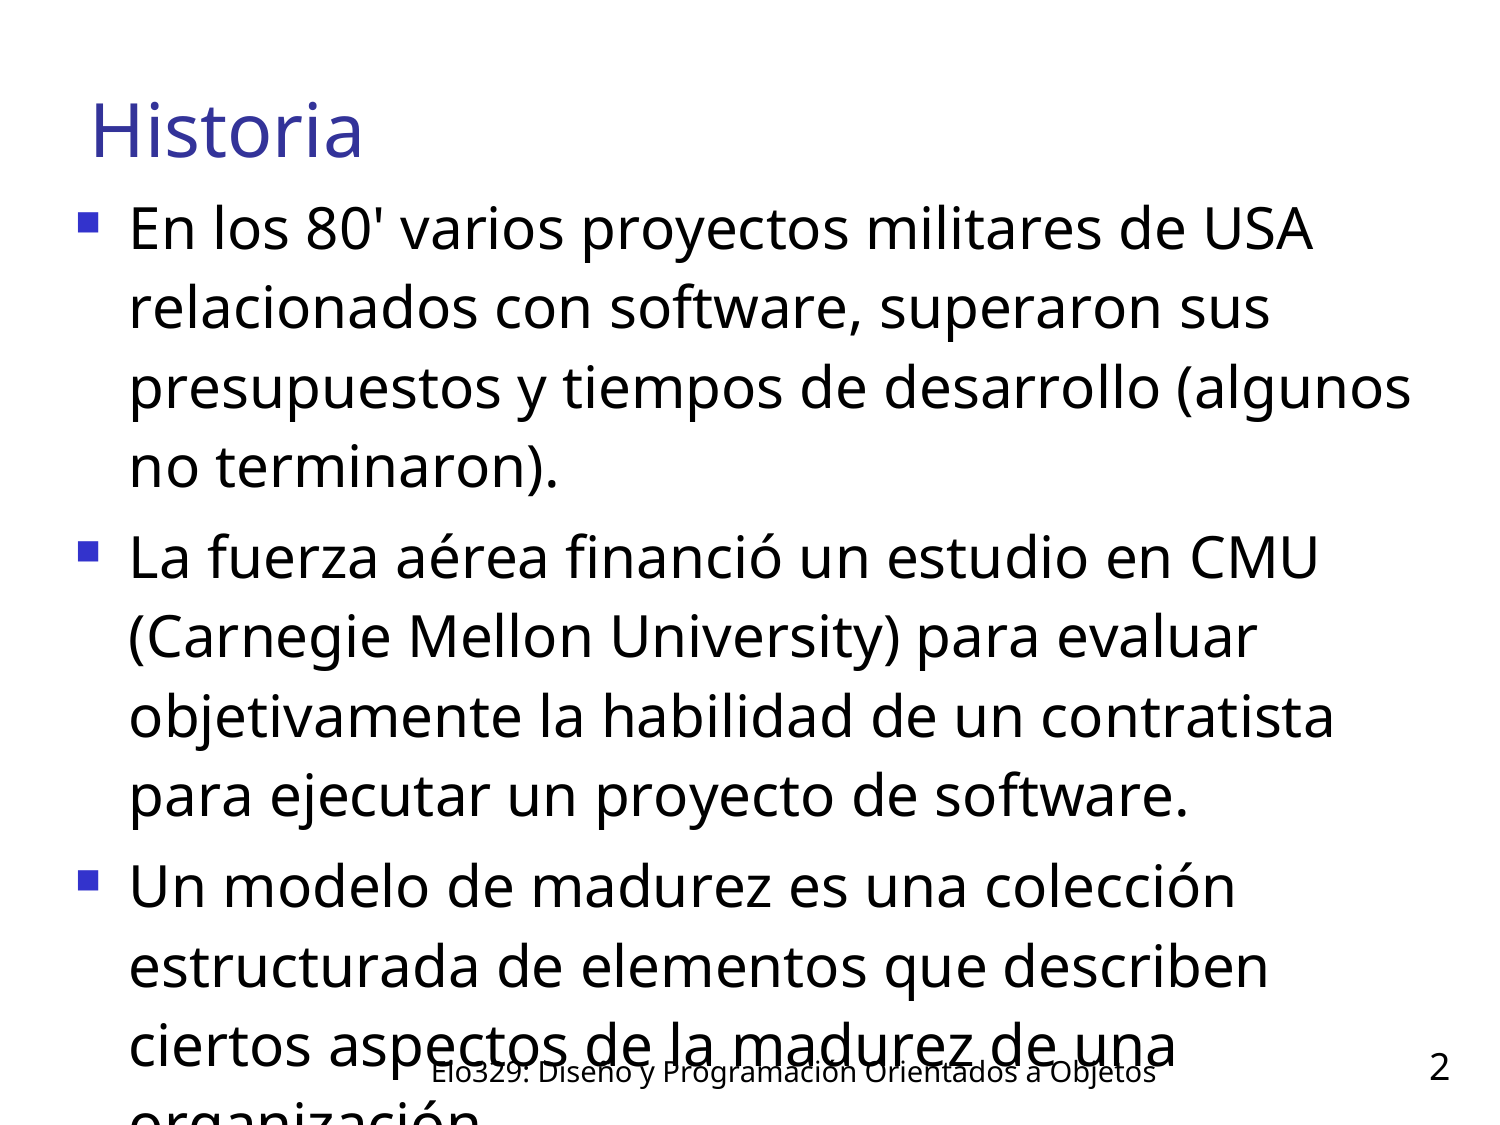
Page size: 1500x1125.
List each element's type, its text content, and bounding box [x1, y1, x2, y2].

list En los 80' varios proyectos militares de USA relacionados con software, superaron sus presupuestos y tiempos de desarrollo (algunos no terminaron). La fuerza aérea financió un estudio en CMU (Carnegie Mellon University) para evaluar objetivamente la habilidad de un contratista para ejecutar un proyecto de software. Un modelo de madurez es una colección estructurada de elementos que describen ciertos aspectos de la madurez de una organización. [75, 187, 1446, 919]
title Historia [75, 10, 1449, 188]
